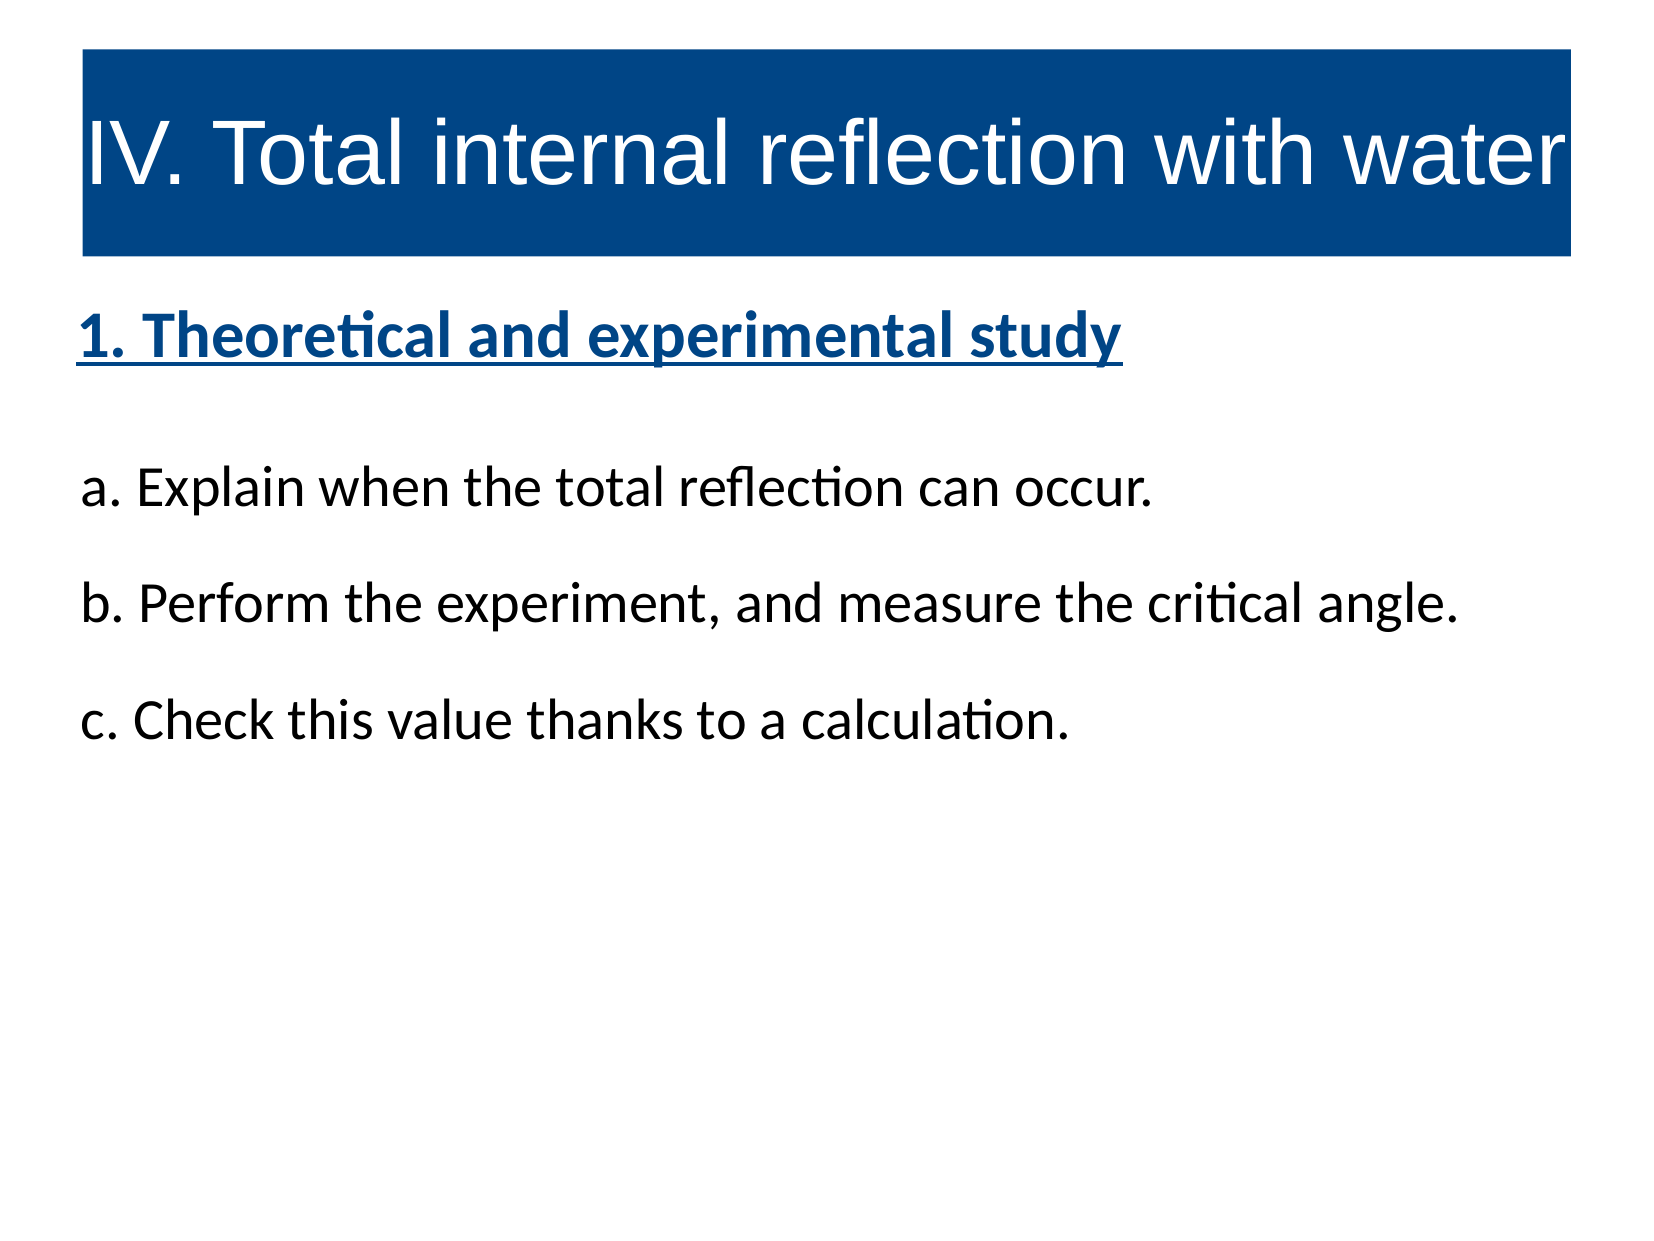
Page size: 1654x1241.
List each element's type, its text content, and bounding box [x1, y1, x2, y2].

text_box a. Explain when the total reflection can occur. b. Perform the experiment, and measure the critical angle. c. Check this value thanks to a calculation. [65, 455, 1597, 827]
title IV. Total internal reflection with water [82, 49, 1571, 257]
text_box 1. Theoretical and experimental study [61, 299, 1524, 397]
